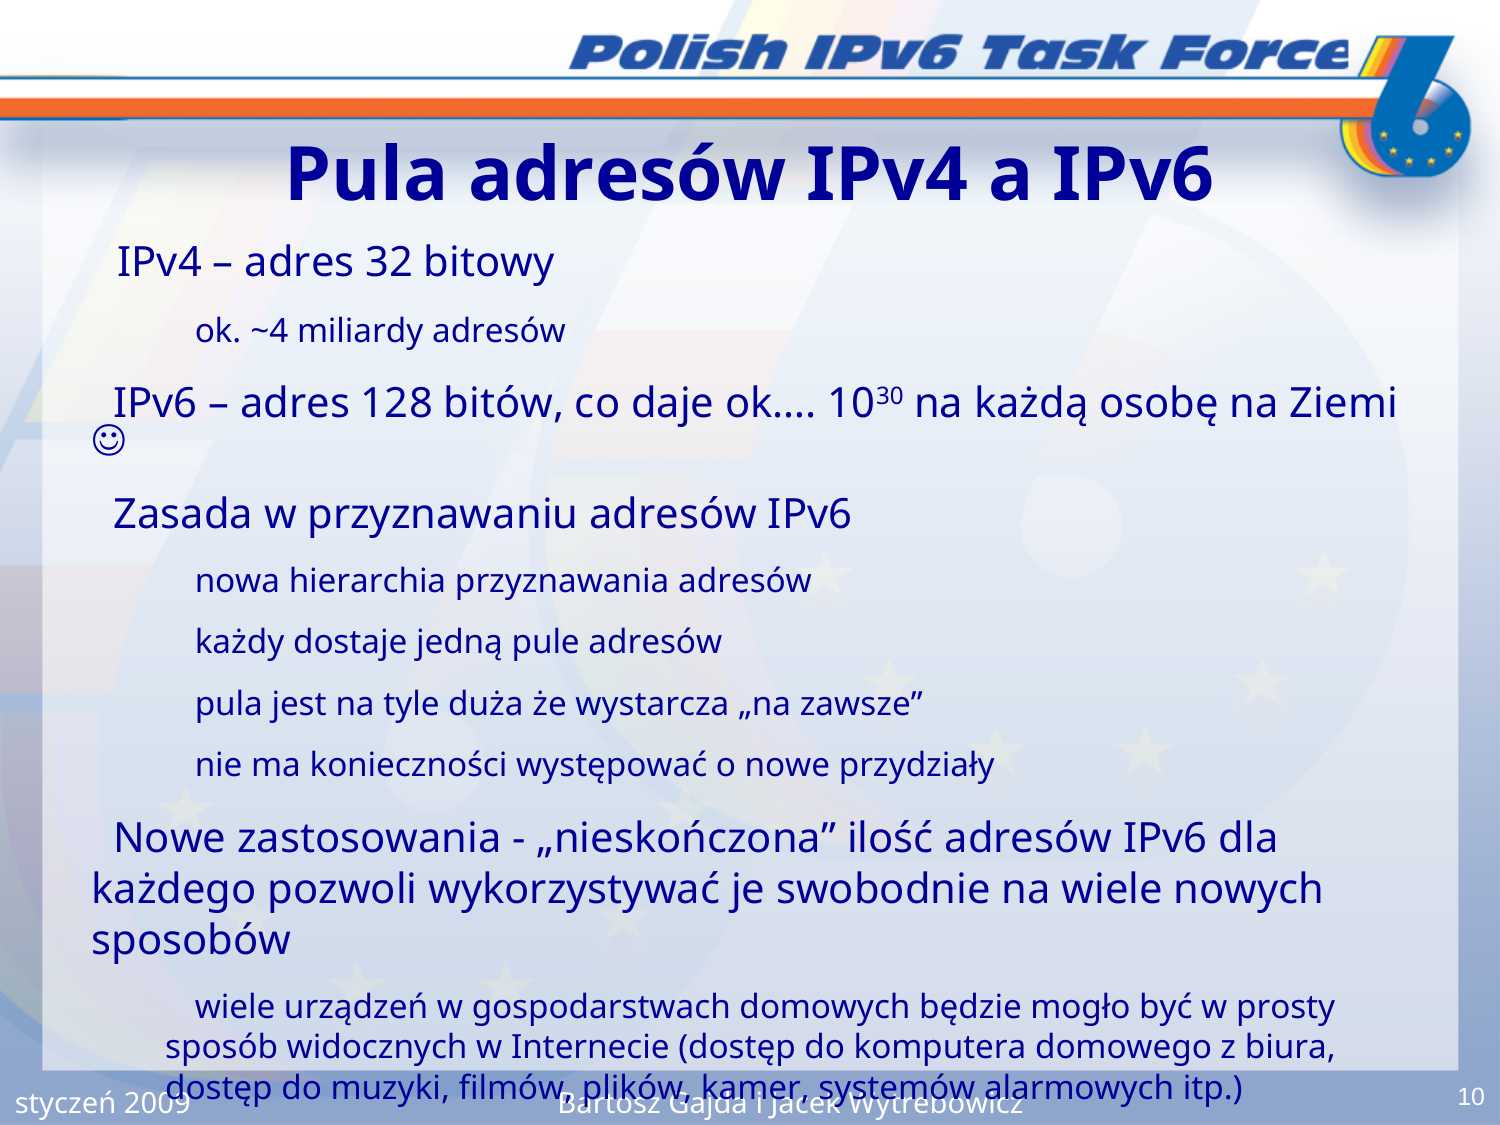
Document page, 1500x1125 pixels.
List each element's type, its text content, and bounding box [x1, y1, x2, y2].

title Pula adresów IPv4 a IPv6 [112, 90, 1388, 219]
text_box IPv4 – adres 32 bitowy ok. ~4 miliardy adresów IPv6 – adres 128 bitów, co daje ok…. 1030 na każdą osobę na Ziemi  Zasada w przyznawaniu adresów IPv6 nowa hierarchia przyznawania adresów każdy dostaje jedną pule adresów pula jest na tyle duża że wystarcza „na zawsze” nie ma konieczności występować o nowe przydziały Nowe zastosowania - „nieskończona” ilość adresów IPv6 dla każdego pozwoli wykorzystywać je swobodnie na wiele nowych sposobów wiele urządzeń w gospodarstwach domowych będzie mogło być w prosty sposób widocznych w Internecie (dostęp do komputera domowego z biura, dostęp do muzyki, filmów, plików, kamer, systemów alarmowych itp.) urządzenia mobilne (komórki, odtwarzacze mp3, i inne) będą mogły komunikować się bezpośrednio bez przeszkód przez Internet [76, 219, 1452, 1125]
picture [0, 0, 1500, 1125]
